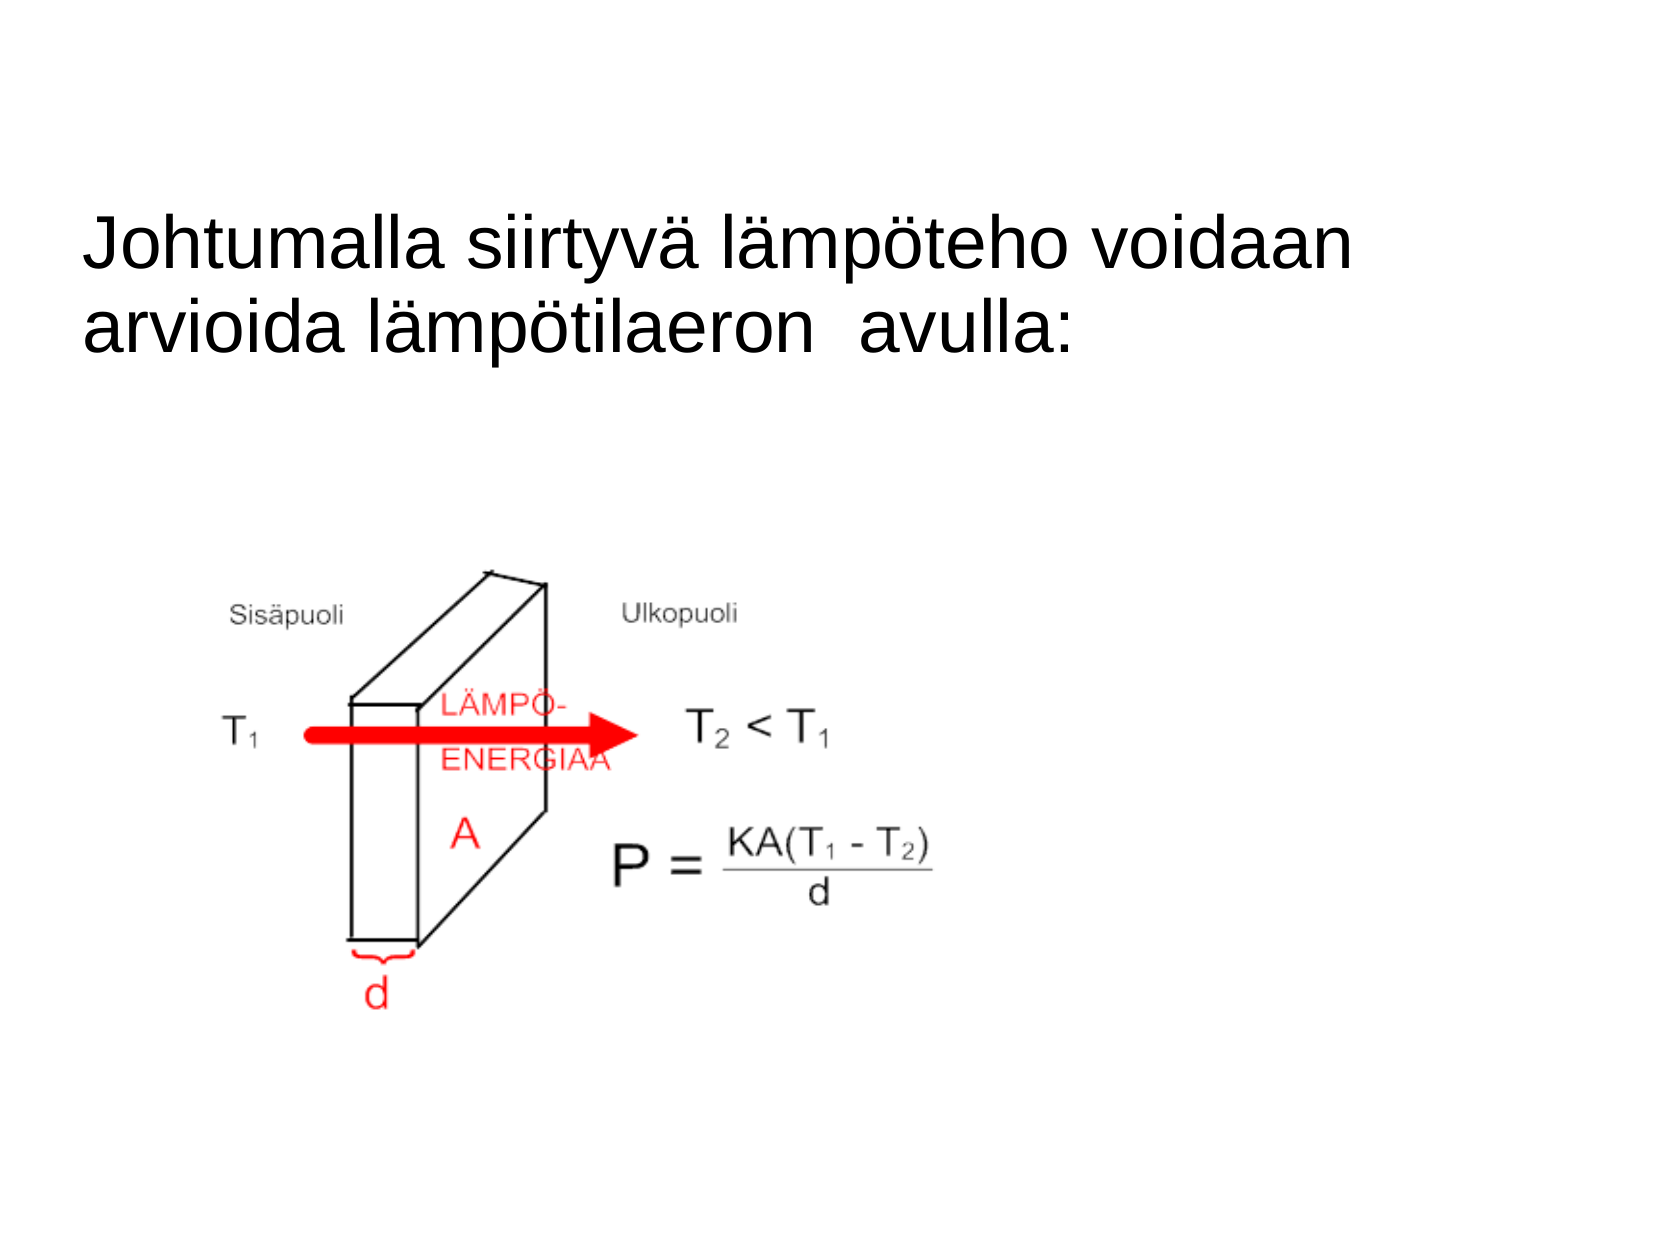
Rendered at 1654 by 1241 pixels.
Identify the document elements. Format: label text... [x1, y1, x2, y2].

text_box Johtumalla siirtyvä lämpöteho voidaan arvioida lämpötilaeron avulla: [67, 194, 1513, 390]
picture [150, 471, 1016, 1087]
